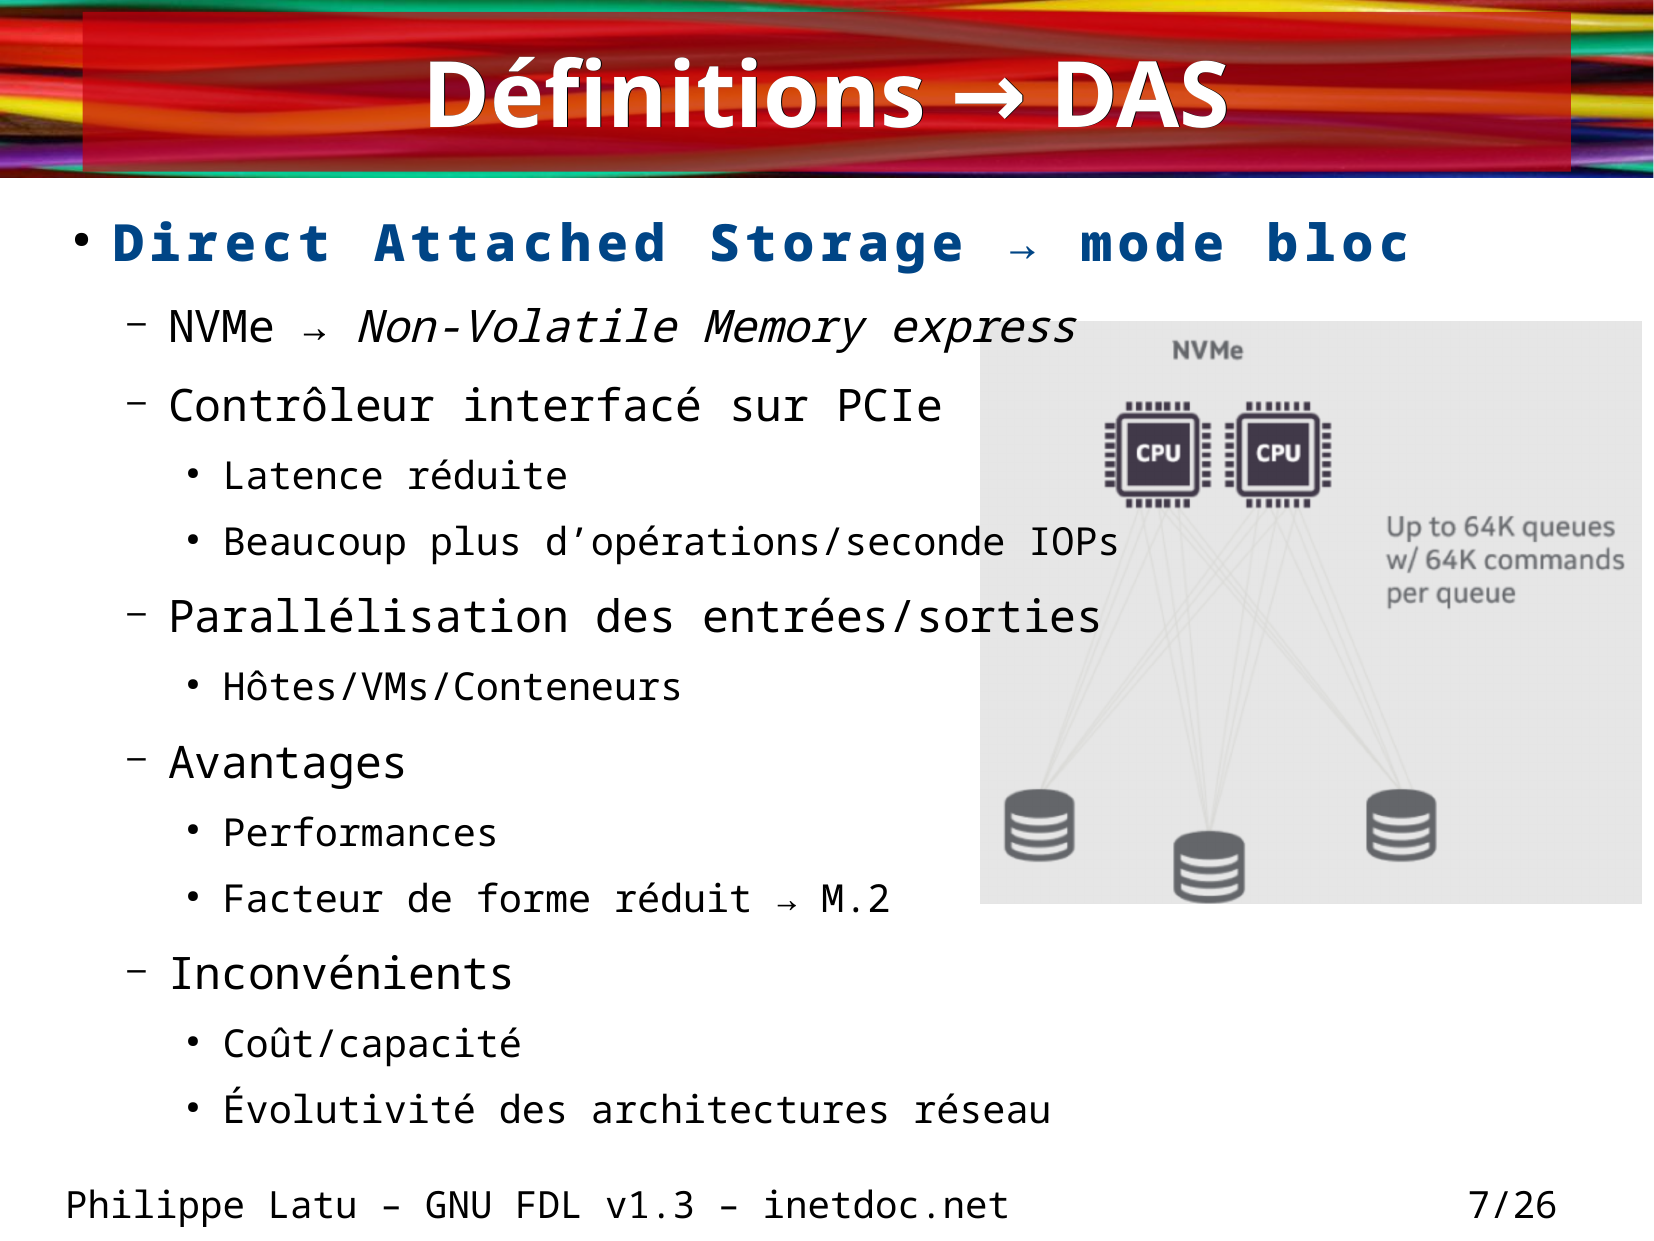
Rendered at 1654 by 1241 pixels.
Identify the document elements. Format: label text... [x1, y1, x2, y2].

picture [0, 0, 1654, 178]
list Direct Attached Storage → mode bloc NVMe → Non-Volatile Memory express Contrôleur interfacé sur PCIe Latence réduite Beaucoup plus d’opérations/seconde IOPs Parallélisation des entrées/sorties Hôtes/VMs/Conteneurs Avantages Performances Facteur de forme réduit → M.2 Inconvénients Coût/capacité Évolutivité des architectures réseau [59, 206, 1465, 1146]
picture [1465, 321, 1642, 904]
title Définitions → DAS [82, 11, 1571, 172]
text_box Philippe Latu – GNU FDL v1.3 – inetdoc.net 26/26 [59, 1133, 1595, 1237]
